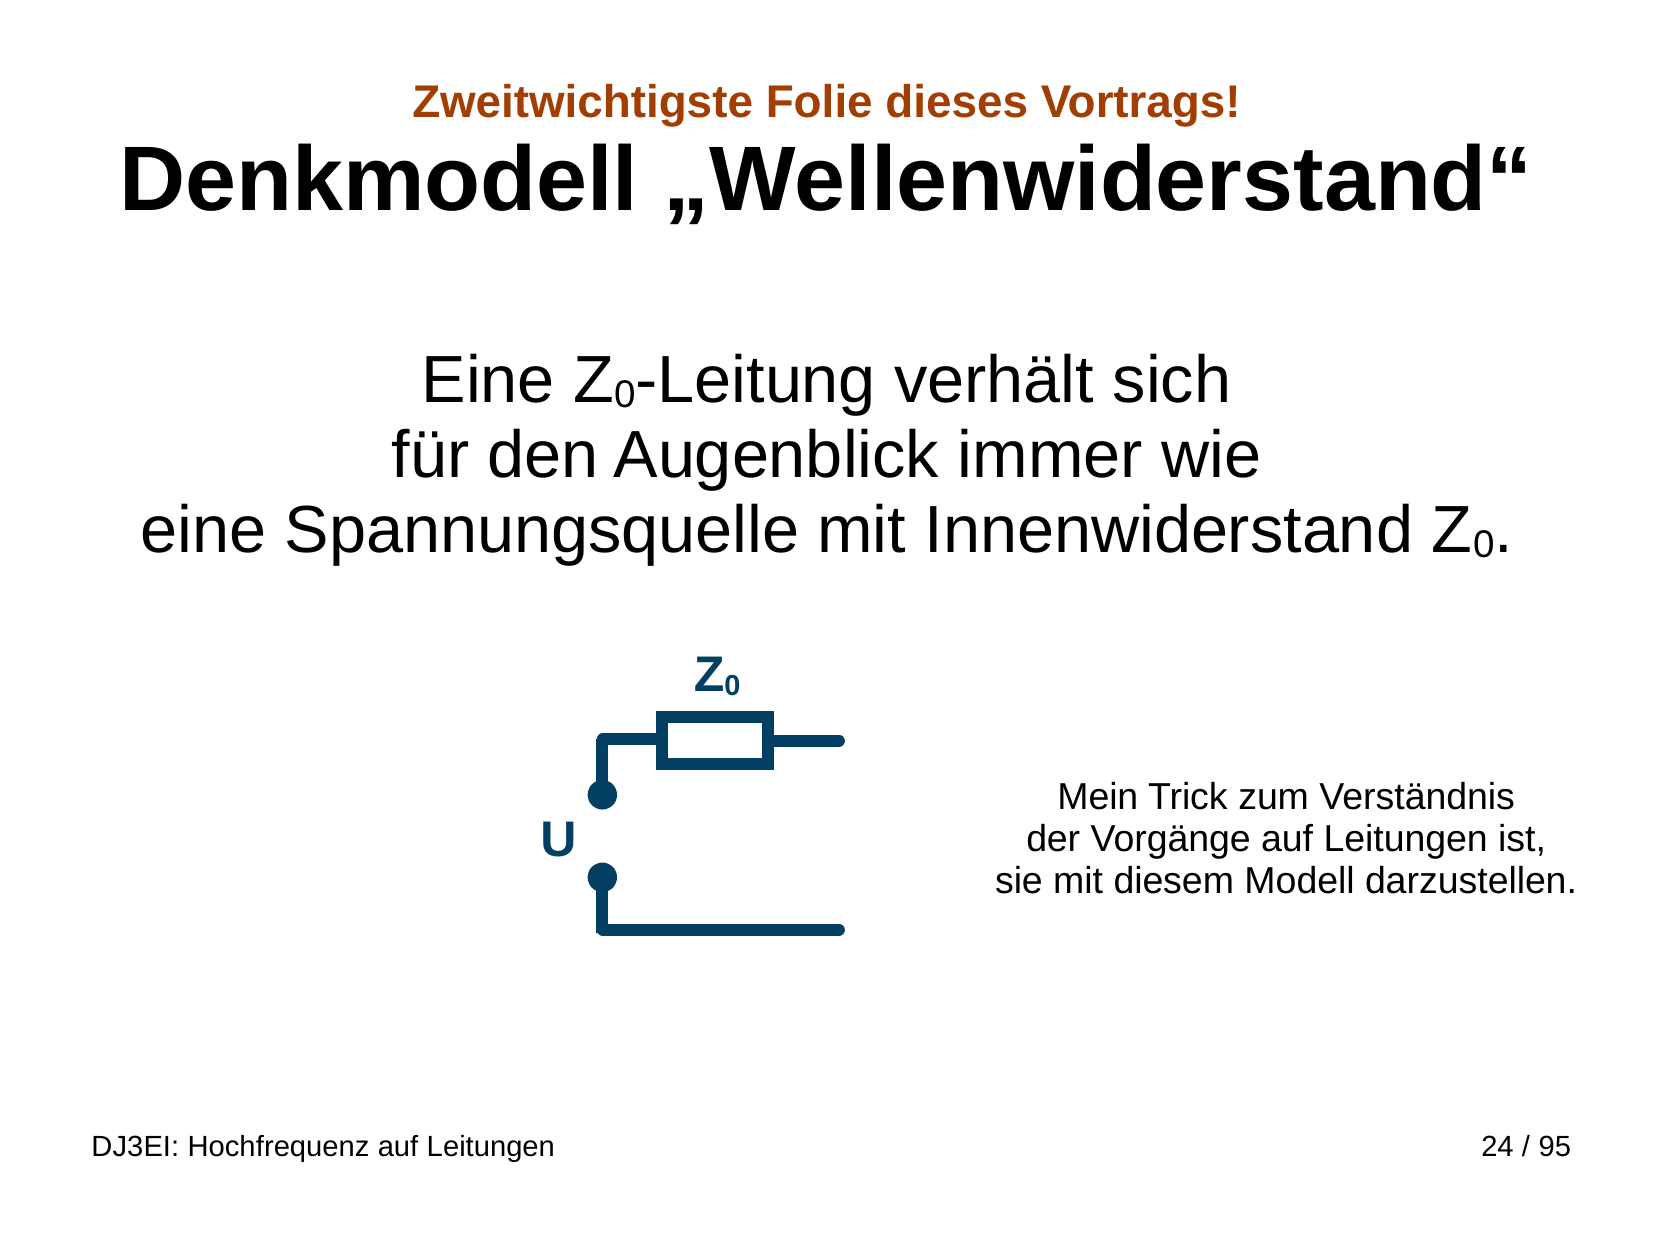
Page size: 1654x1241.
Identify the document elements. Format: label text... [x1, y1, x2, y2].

text_box U [519, 798, 598, 881]
text_box [661, 717, 769, 765]
text_box Mein Trick zum Verständnis der Vorgänge auf Leitungen ist, sie mit diesem Modell darzustellen. [980, 767, 1593, 951]
list Eine Z0-Leitung verhält sich für den Augenblick immer wie eine Spannungsquelle mit Innenwiderstand Z0. [82, 342, 1571, 603]
text_box Z0 [673, 632, 825, 716]
title Zweitwichtigste Folie dieses Vortrags! Denkmodell „Wellenwiderstand“ [82, 49, 1571, 257]
